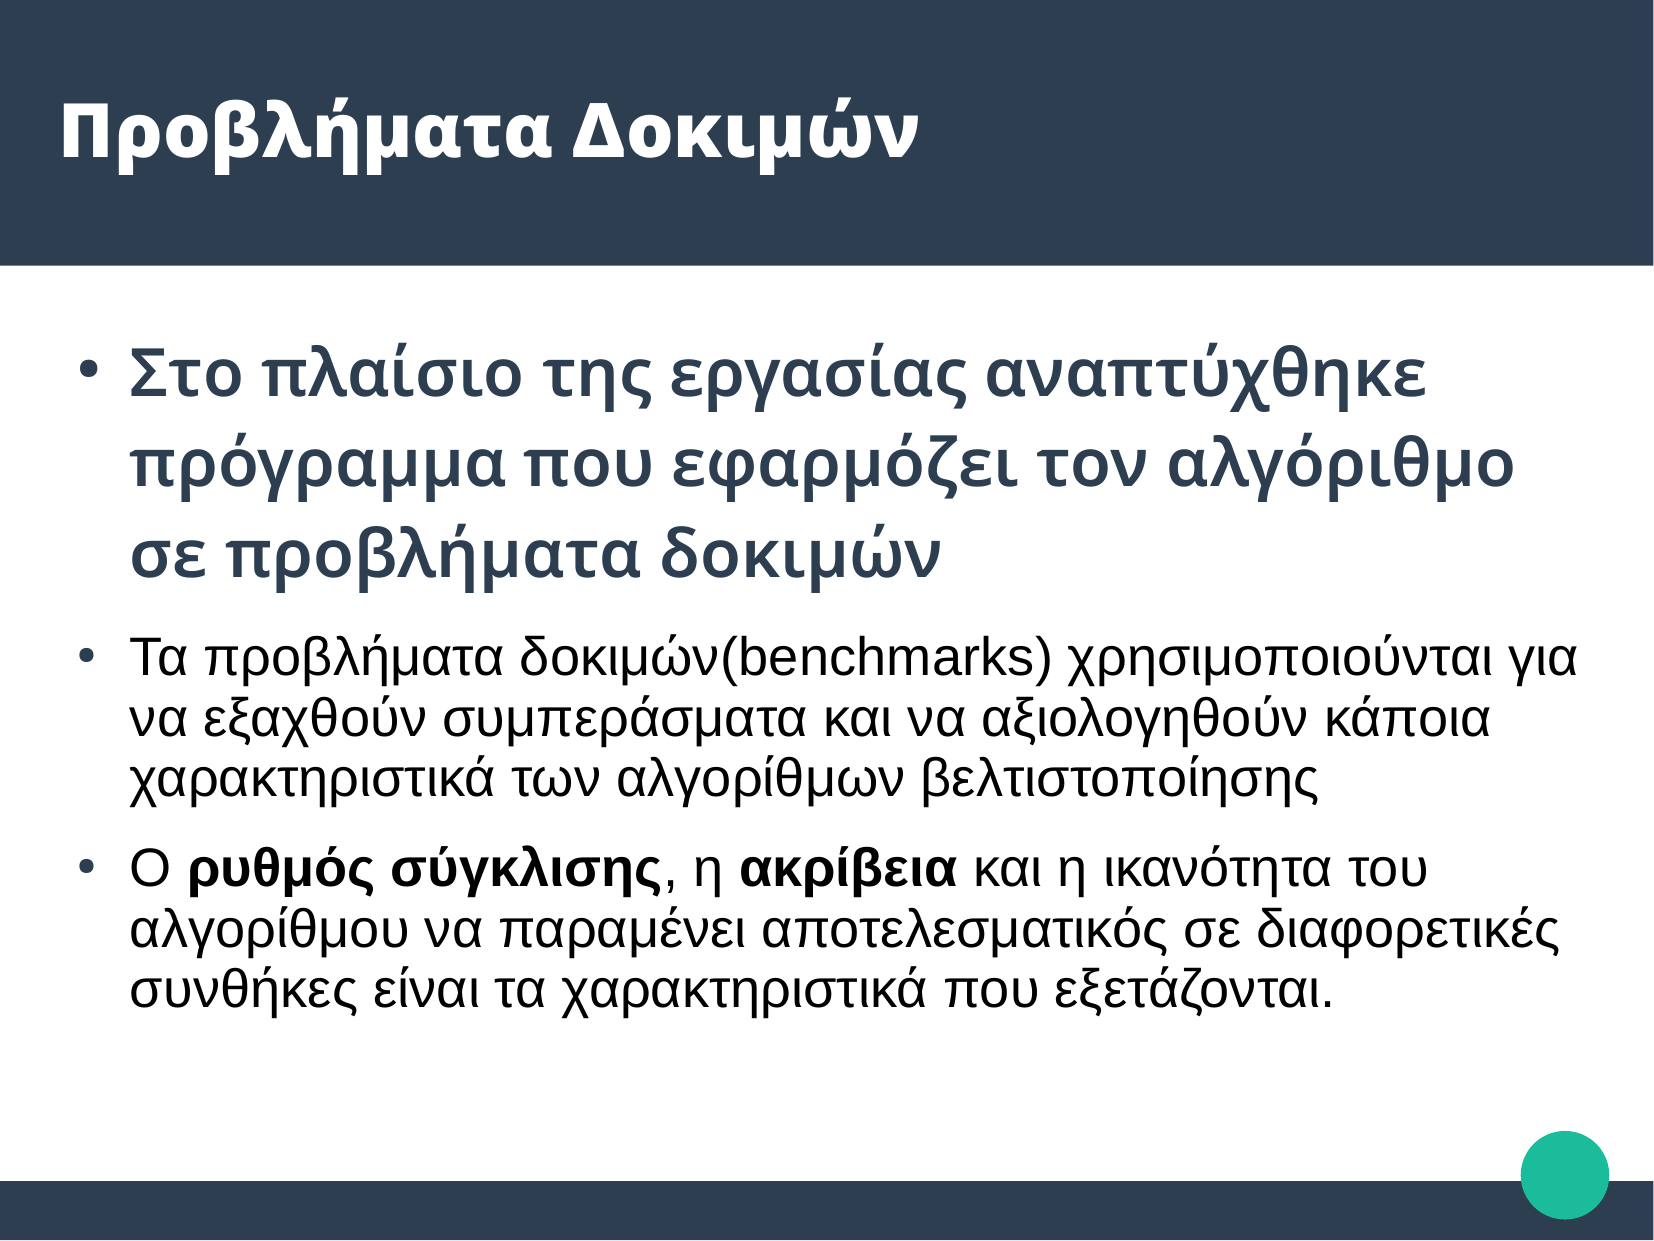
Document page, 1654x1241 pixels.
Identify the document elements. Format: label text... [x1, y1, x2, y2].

list Στο πλαίσιο της εργασίας αναπτύχθηκε πρόγραμμα που εφαρμόζει τον αλγόριθμο σε προβλήματα δοκιμών Τα προβλήματα δοκιμών(benchmarks) χρησιμοποιούνται για να εξαχθούν συμπεράσματα και να αξιολογηθούν κάποια χαρακτηριστικά των αλγορίθμων βελτιστοποίησης Ο ρυθμός σύγκλισης, η ακρίβεια και η ικανότητα του αλγορίθμου να παραμένει αποτελεσματικός σε διαφορετικές συνθήκες είναι τα χαρακτηριστικά που εξετάζονται. [59, 324, 1595, 1152]
title Προβλήματα Δοκιμών [59, 49, 1595, 207]
